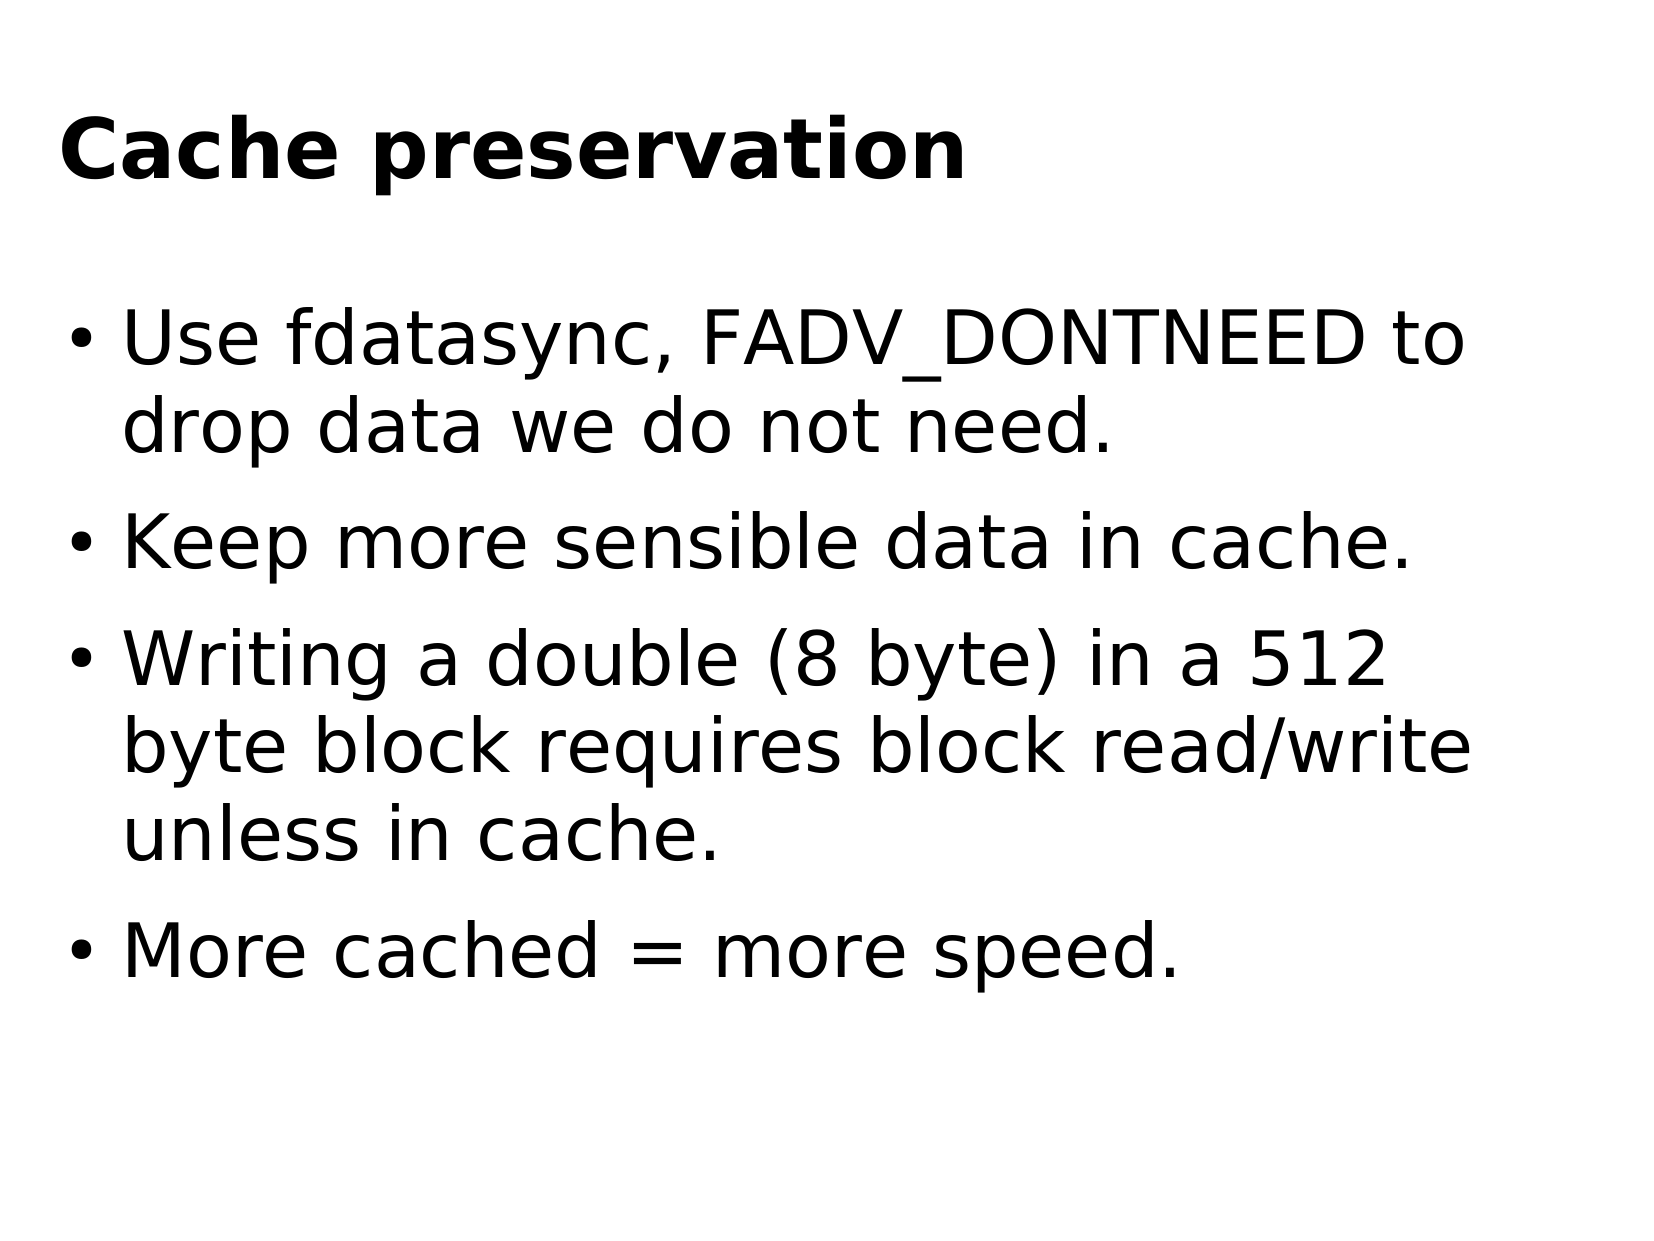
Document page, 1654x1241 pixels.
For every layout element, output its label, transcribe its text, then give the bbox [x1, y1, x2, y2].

list Use fdatasync, FADV_DONTNEED to drop data we do not need. Keep more sensible data in cache. Writing a double (8 byte) in a 512 byte block requires block read/write unless in cache. More cached = more speed. [50, 295, 1571, 1099]
title Cache preservation [59, 75, 1607, 225]
